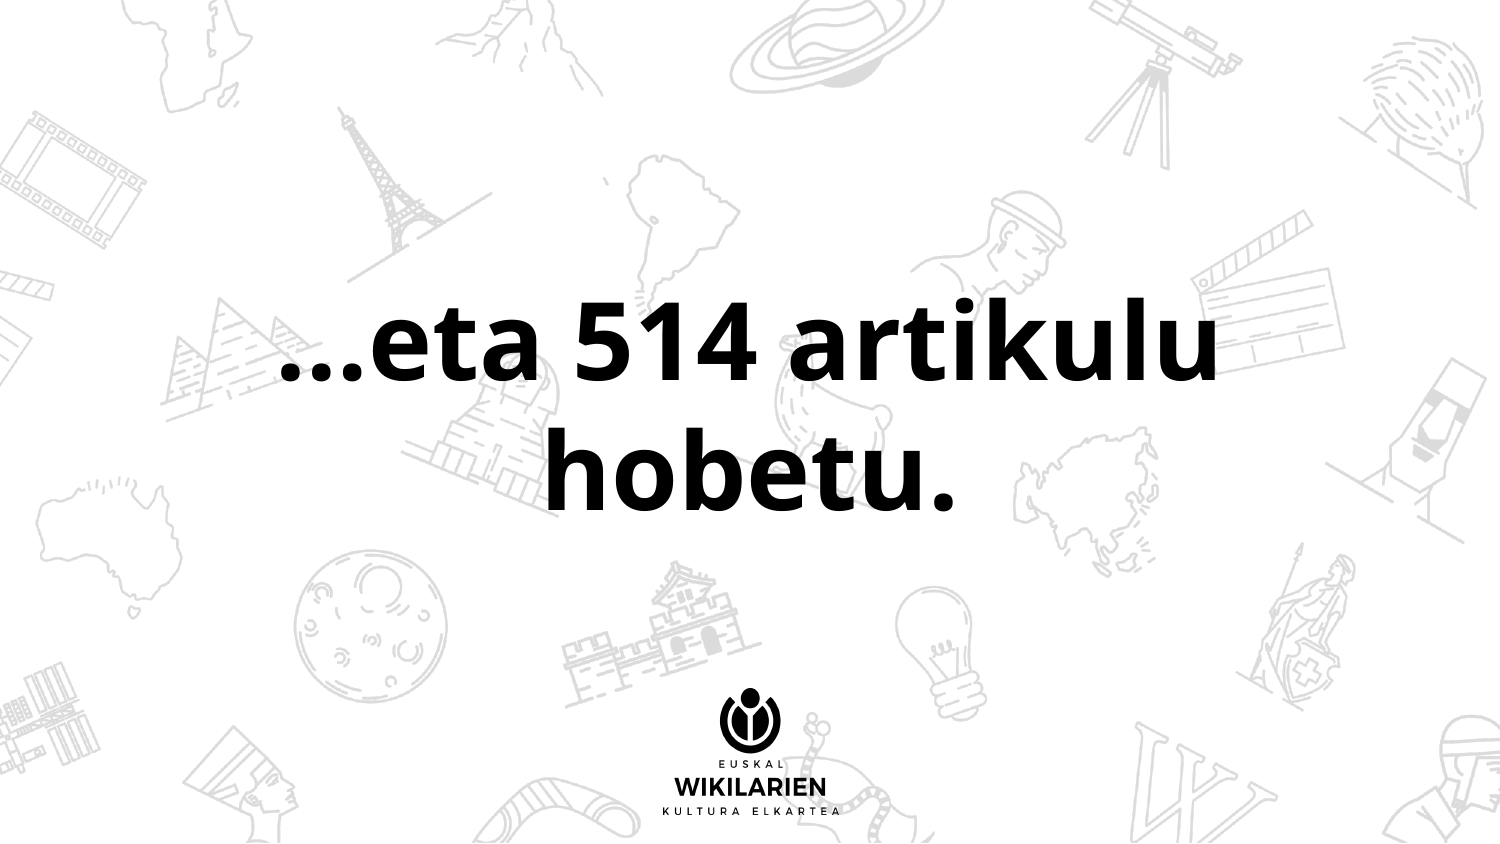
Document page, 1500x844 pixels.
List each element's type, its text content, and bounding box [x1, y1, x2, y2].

title …eta 514 artikulu hobetu. [116, 237, 1384, 567]
picture [0, 0, 1500, 844]
